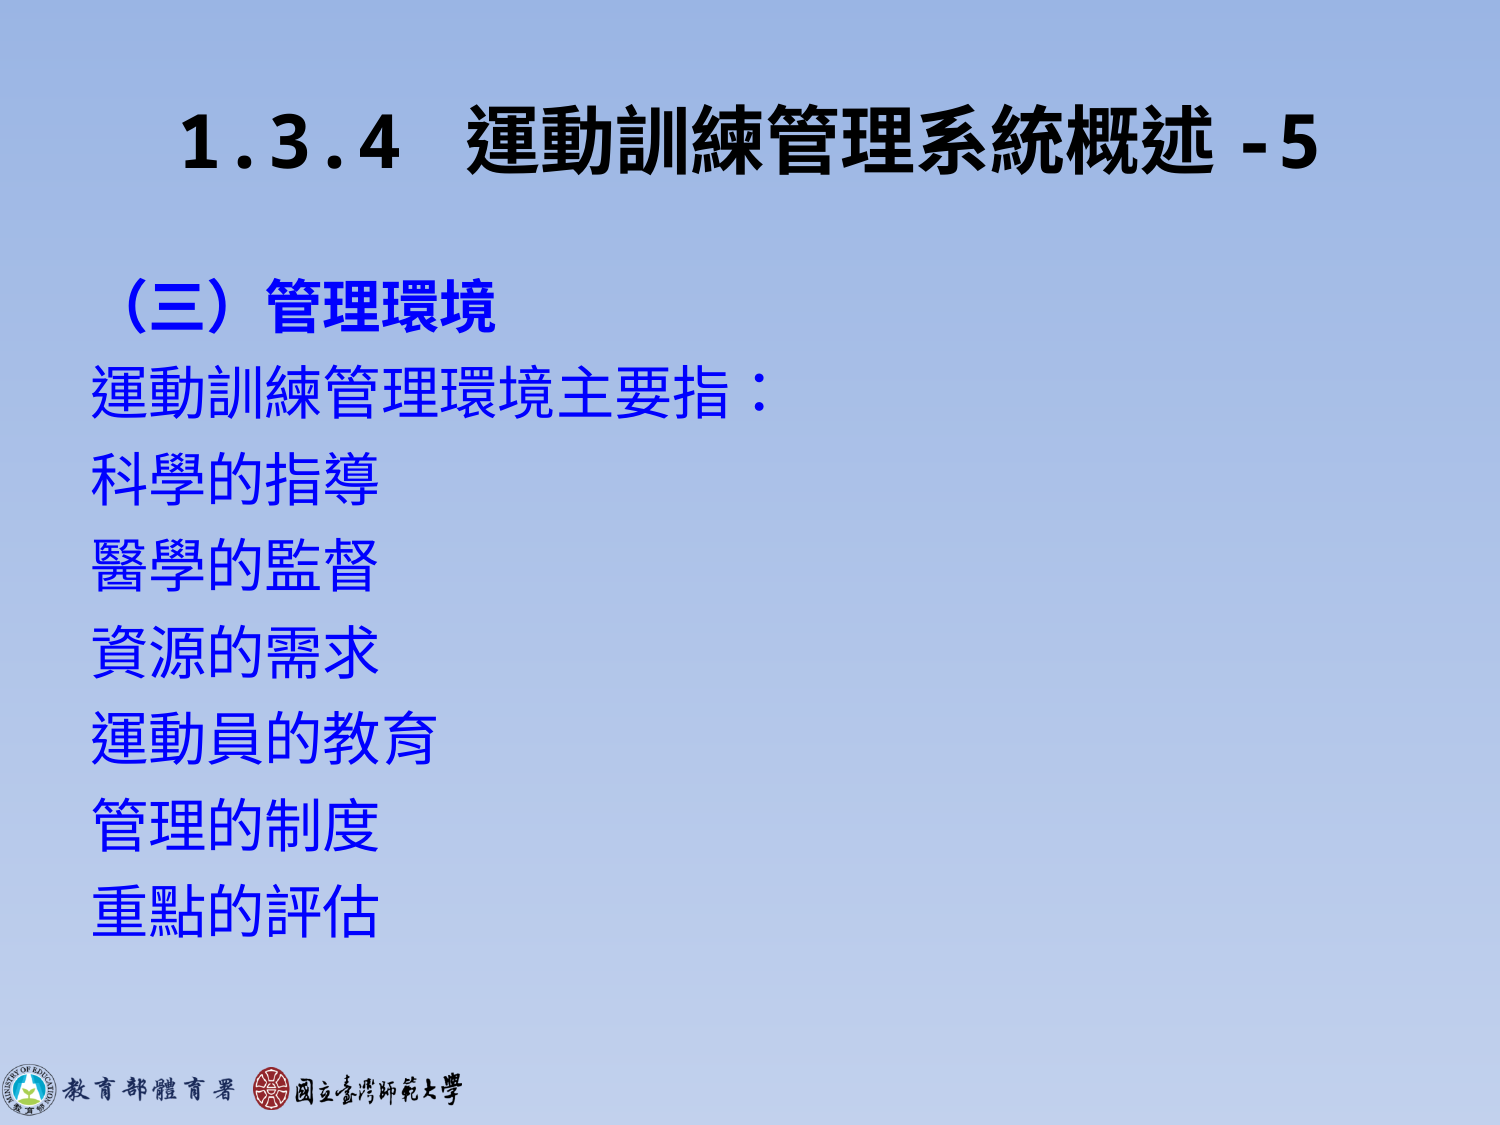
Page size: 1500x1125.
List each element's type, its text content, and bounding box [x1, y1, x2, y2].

list （三）管理環境 運動訓練管理環境主要指： 科學的指導 醫學的監督 資源的需求 運動員的教育 管理的制度 重點的評估 [75, 262, 1426, 1029]
title 1.3.4 運動訓練管理系統概述-5 [75, 45, 1426, 233]
